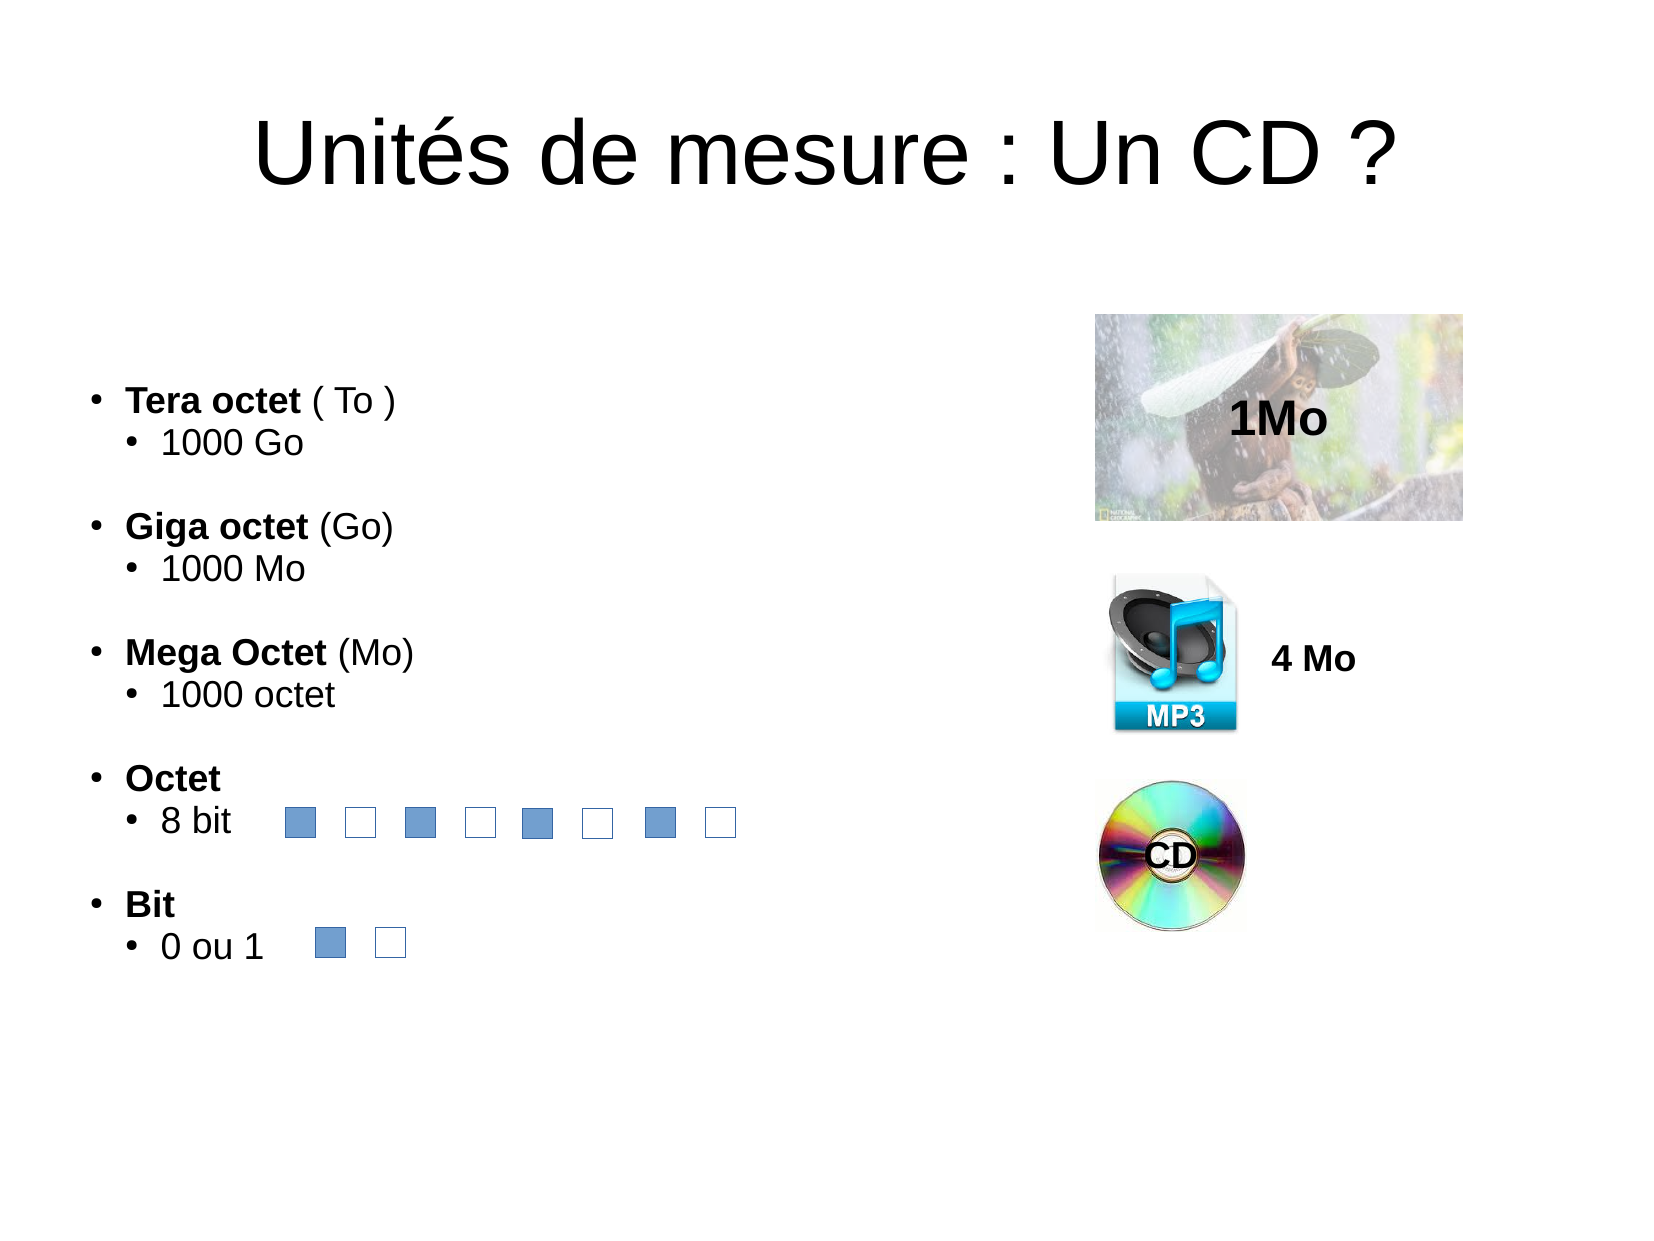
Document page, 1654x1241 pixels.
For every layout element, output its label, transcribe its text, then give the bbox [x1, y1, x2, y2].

text_box [405, 807, 436, 838]
text_box [645, 807, 676, 838]
picture [1095, 315, 1463, 521]
picture [1095, 573, 1257, 736]
text_box [315, 927, 346, 958]
text_box [285, 807, 316, 838]
text_box 4 Mo [1256, 630, 1456, 687]
text_box [522, 808, 553, 839]
picture [1095, 779, 1247, 932]
text_box Tera octet ( To ) 1000 Go Giga octet (Go) 1000 Mo Mega Octet (Mo) 1000 octet Octet 8 bit Bit 0 ou 1 [75, 372, 430, 976]
title Unités de mesure : Un CD ? [82, 49, 1571, 257]
